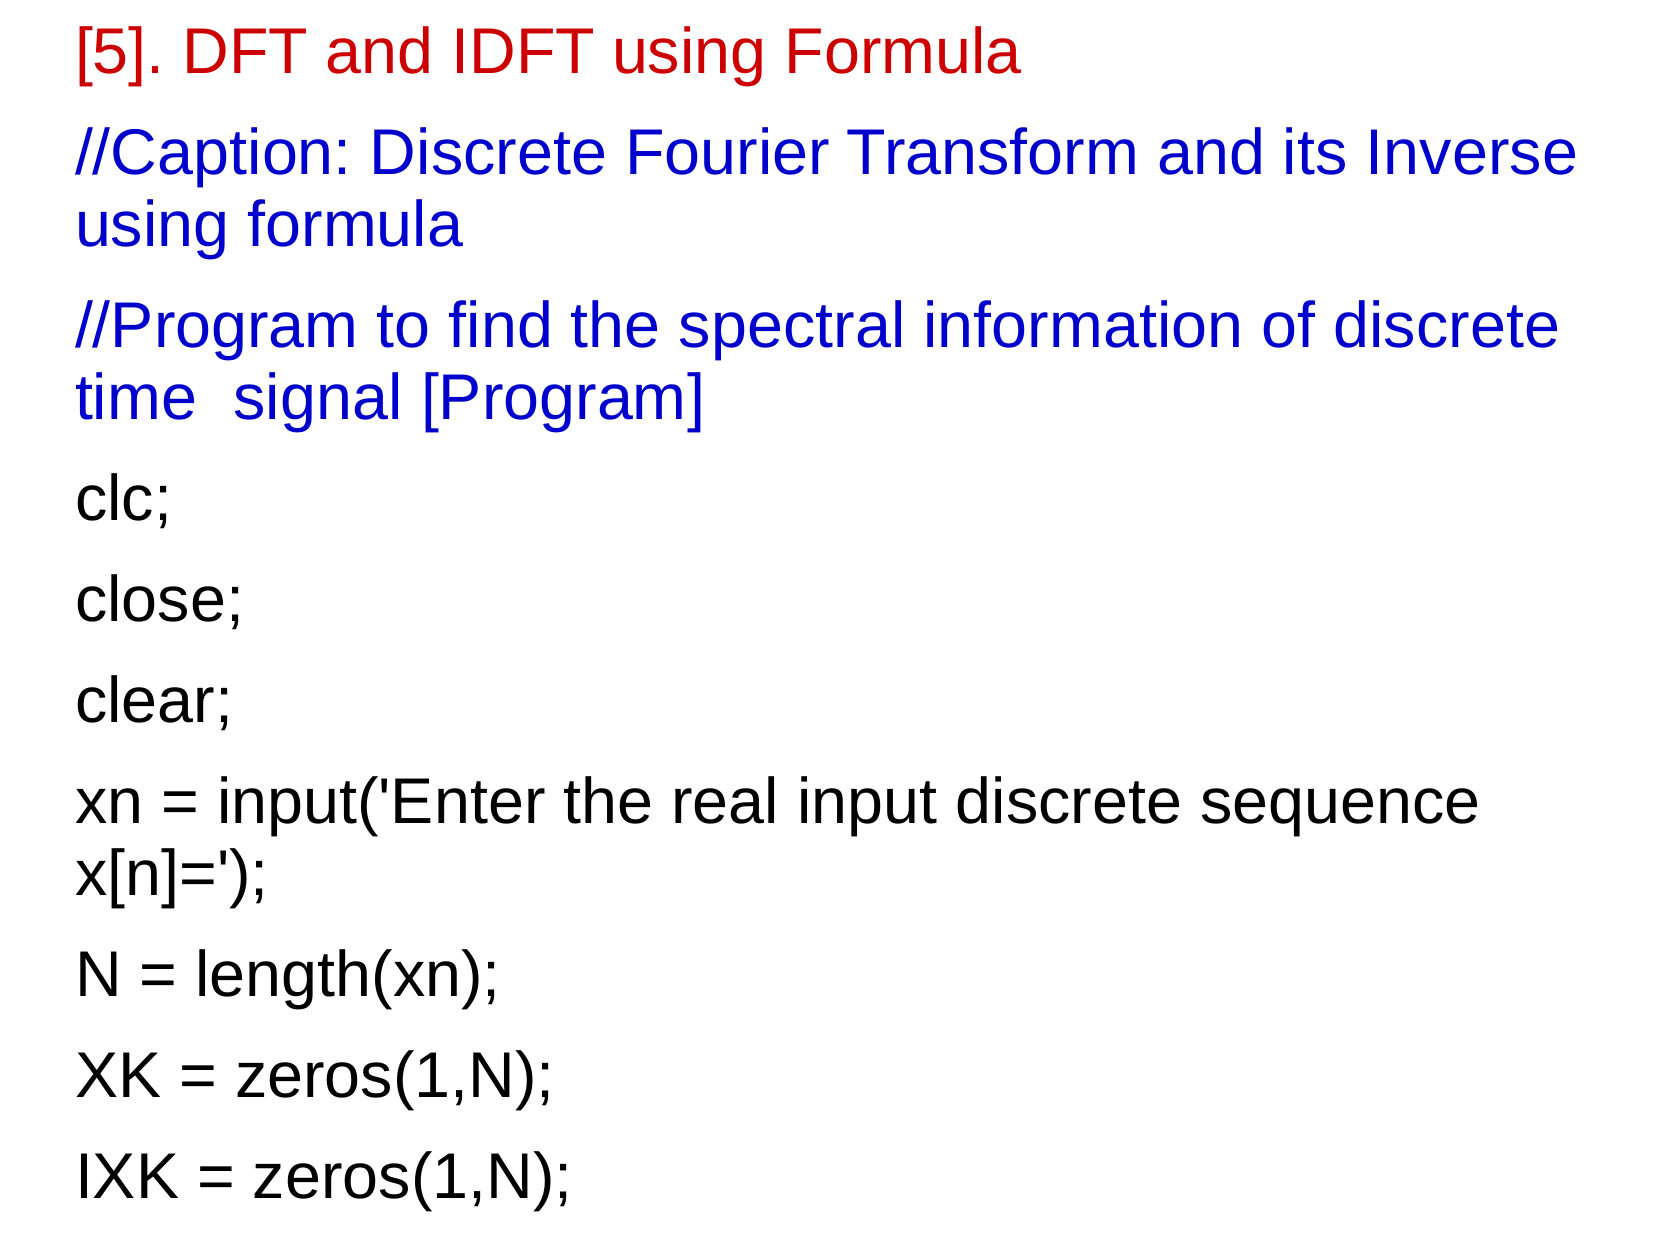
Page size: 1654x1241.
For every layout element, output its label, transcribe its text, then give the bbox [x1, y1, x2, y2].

list [5]. DFT and IDFT using Formula //Caption: Discrete Fourier Transform and its Inverse using formula //Program to find the spectral information of discrete time signal [Program] clc; close; clear; xn = input('Enter the real input discrete sequence x[n]='); N = length(xn); XK = zeros(1,N); IXK = zeros(1,N); [75, 15, 1636, 1216]
